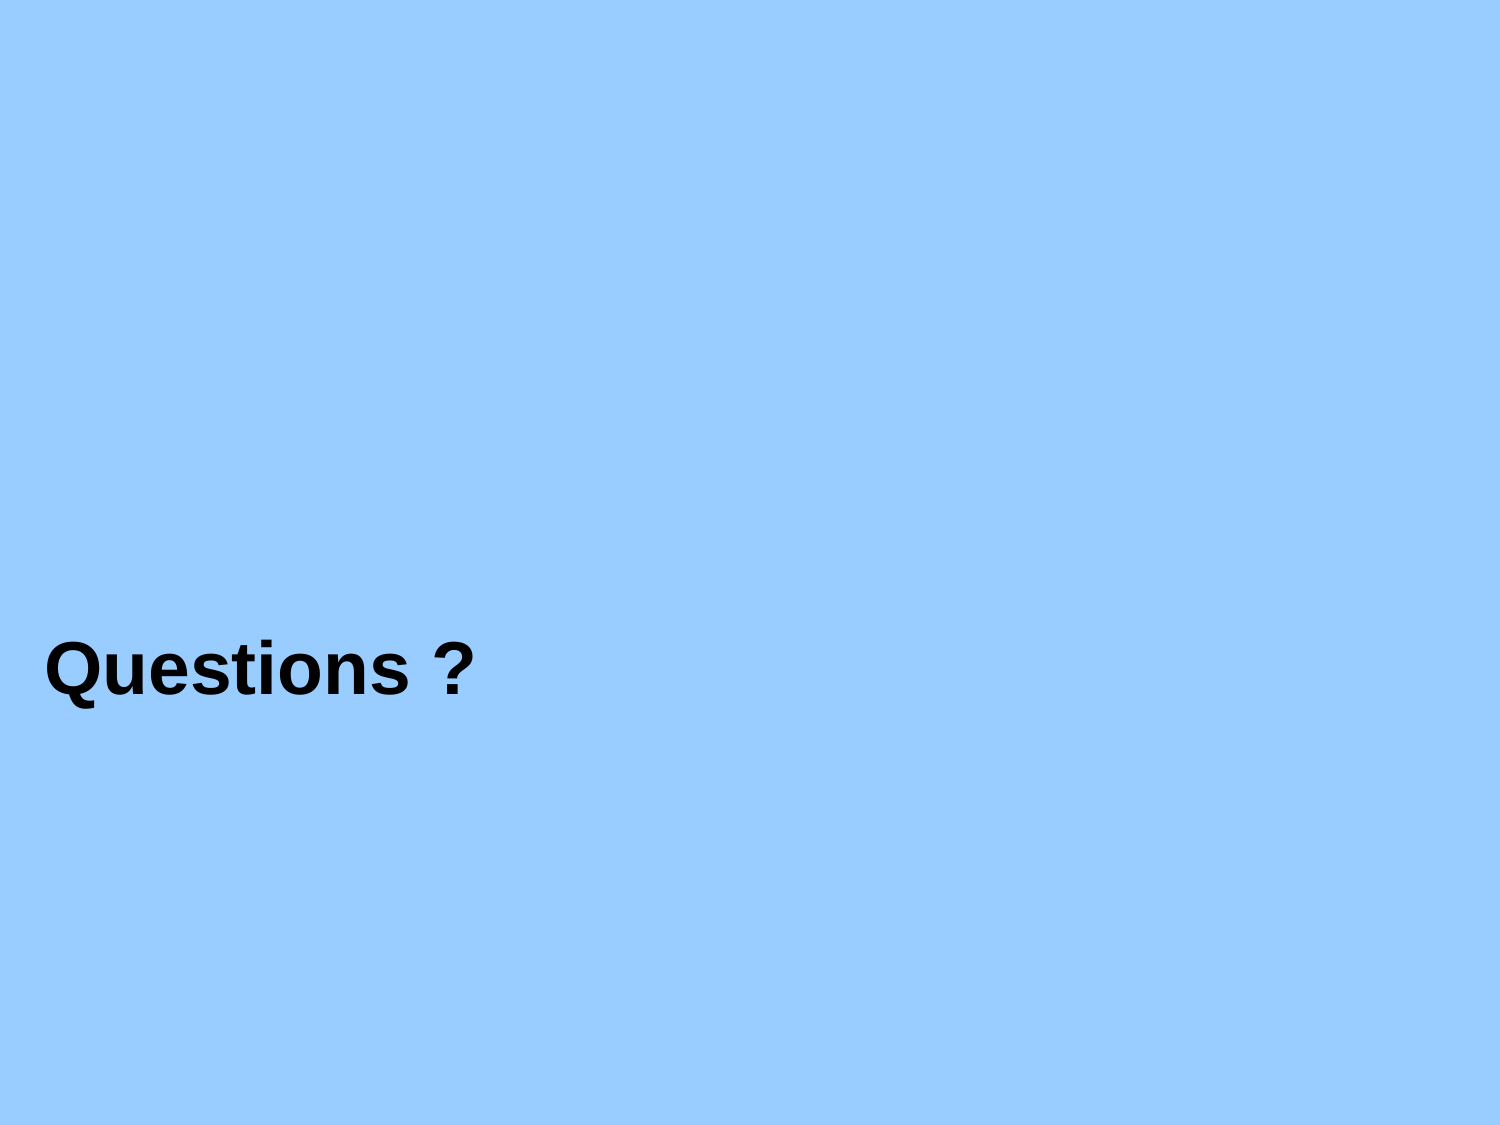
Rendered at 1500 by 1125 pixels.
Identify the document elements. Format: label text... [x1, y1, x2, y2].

title Questions ? [29, 498, 936, 741]
